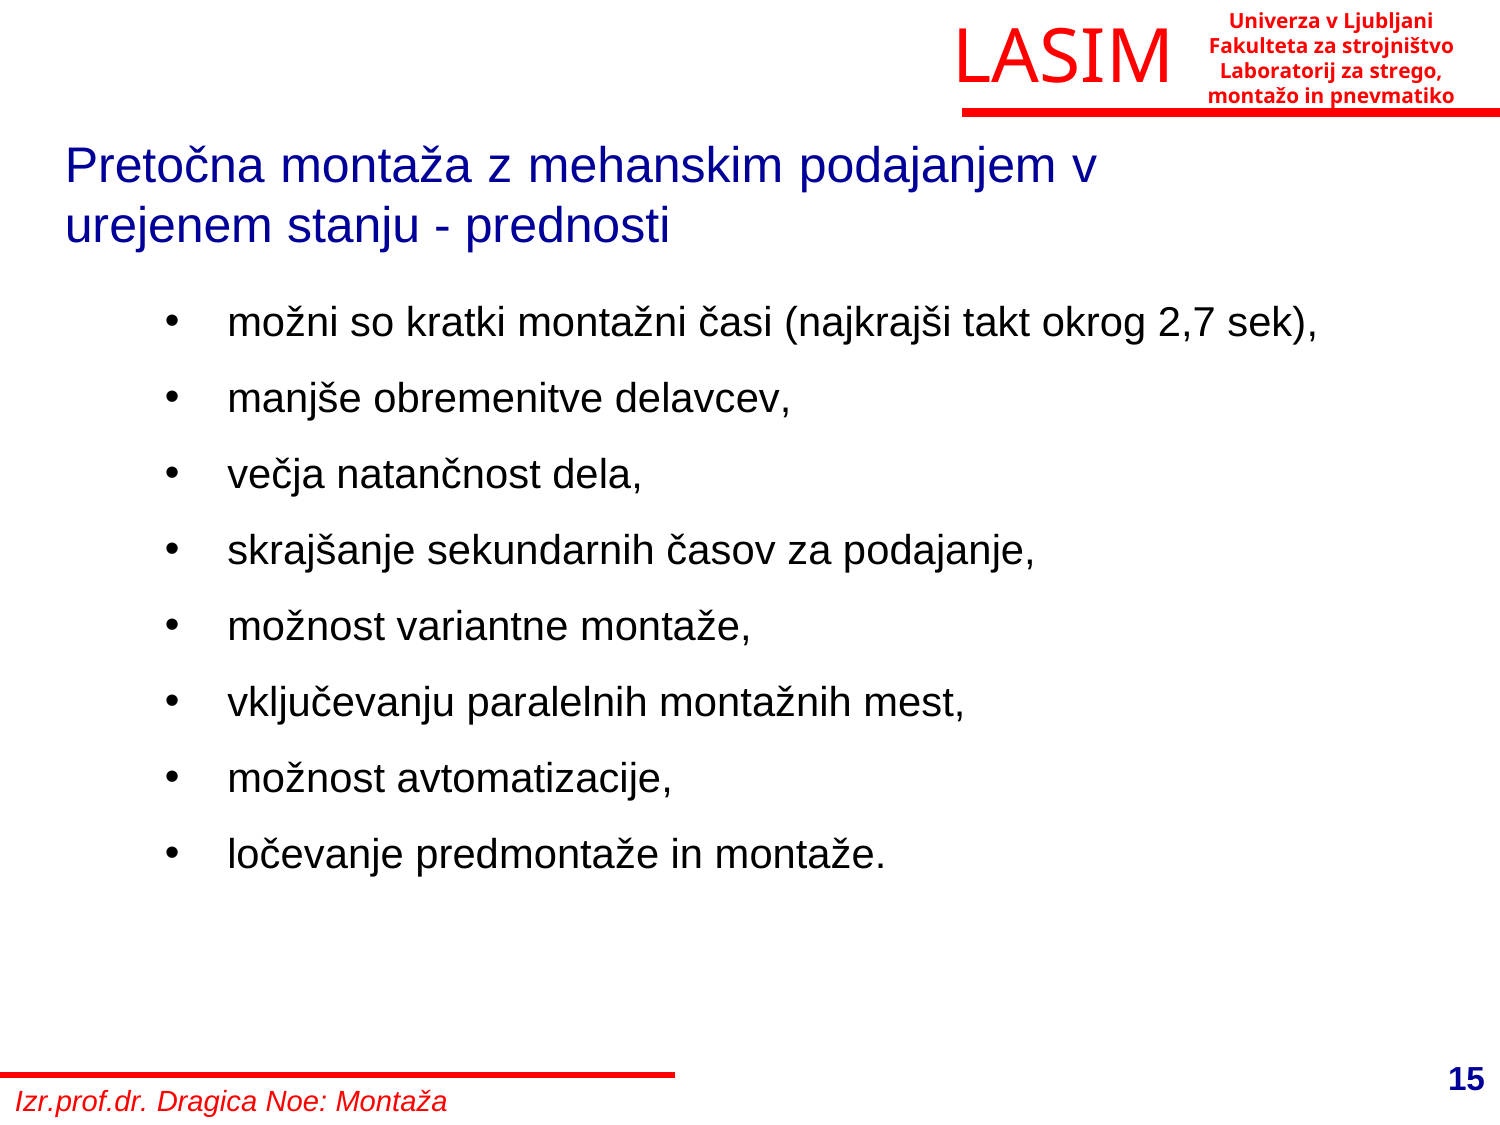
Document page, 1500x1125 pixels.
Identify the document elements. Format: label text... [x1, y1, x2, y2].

text_box Pretočna montaža z mehanskim podajanjem v urejenem stanju - prednosti [49, 124, 1113, 261]
text_box možni so kratki montažni časi (najkrajši takt okrog 2,7 sek), manjše obremenitve delavcev, večja natančnost dela, skrajšanje sekundarnih časov za podajanje, možnost variantne montaže, vključevanju paralelnih montažnih mest, možnost avtomatizacije, ločevanje predmontaže in montaže. [150, 287, 1438, 885]
